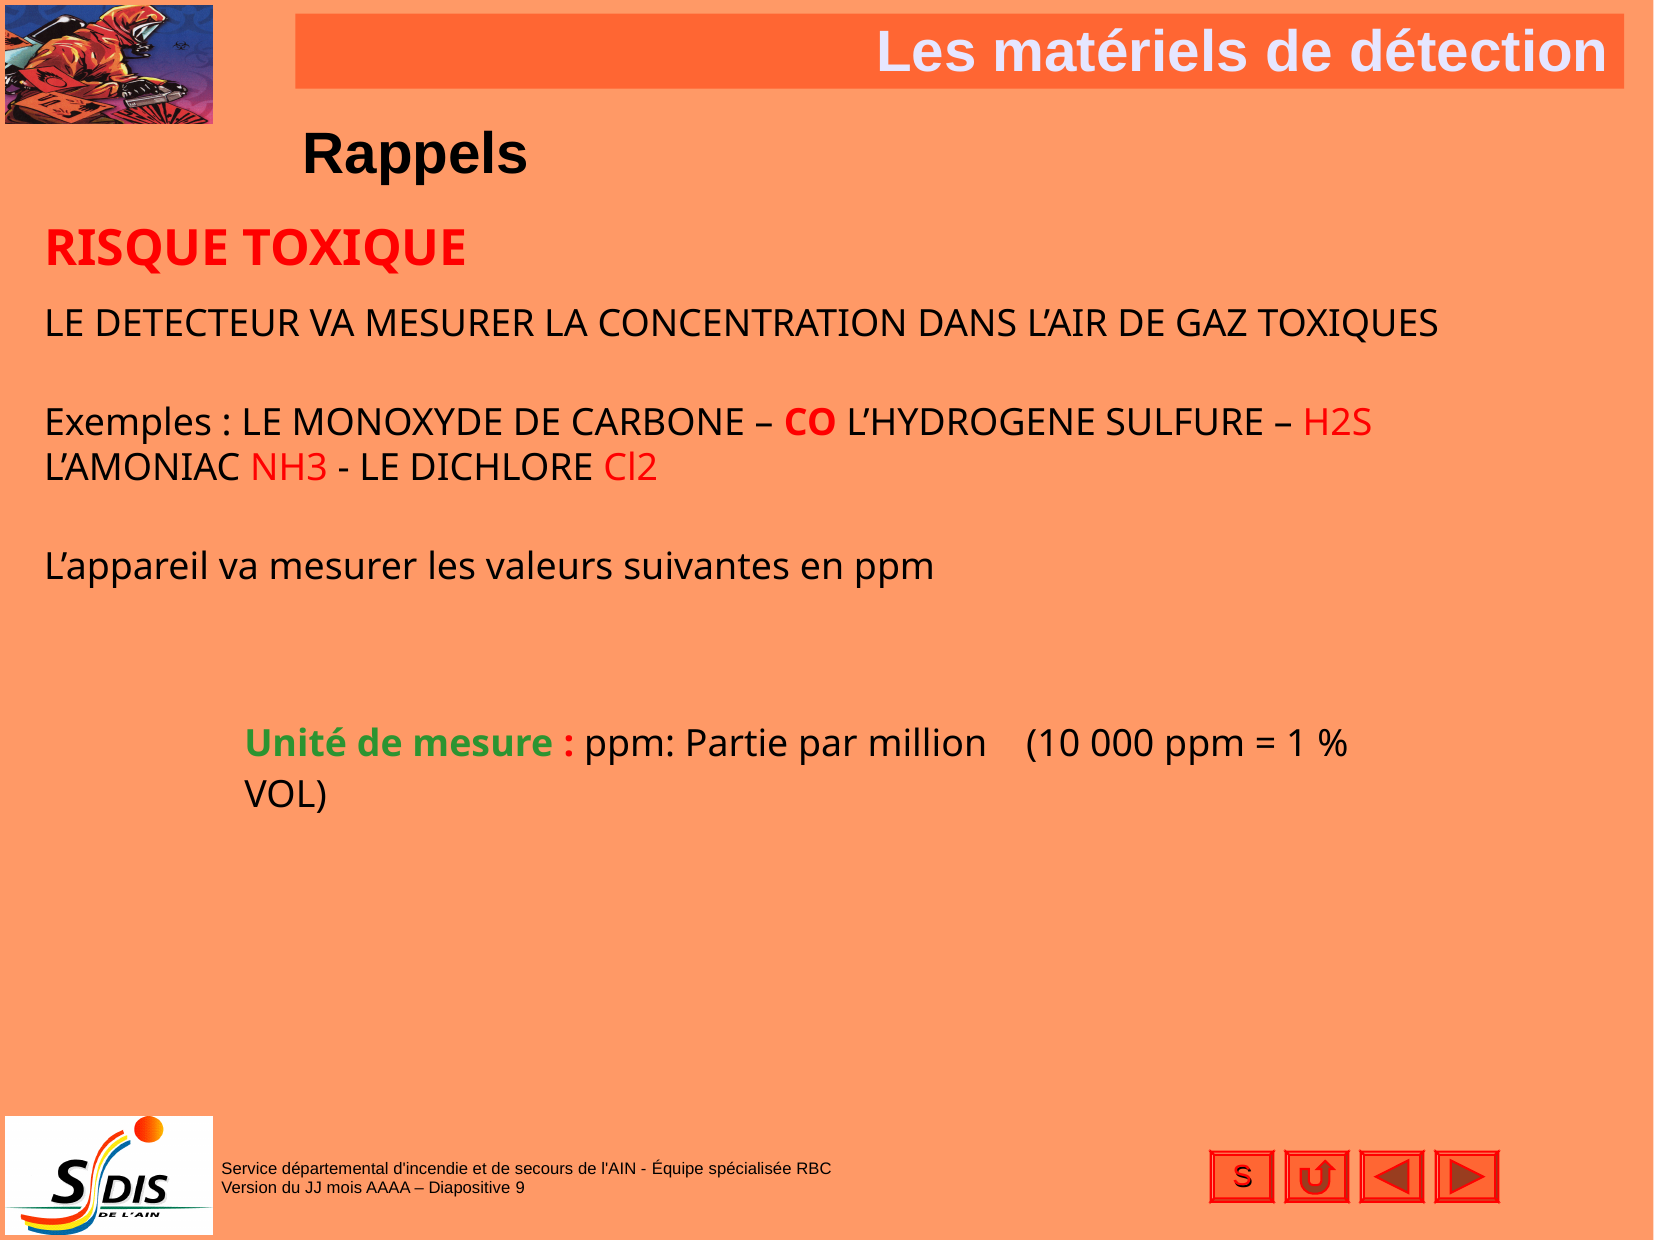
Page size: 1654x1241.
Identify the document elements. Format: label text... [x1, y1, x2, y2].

text_box Rappels [287, 112, 545, 193]
picture [5, 1116, 213, 1235]
text_box RISQUE TOXIQUE LE DETECTEUR VA MESURER LA CONCENTRATION DANS L’AIR DE GAZ TOXIQUES Exemples : LE MONOXYDE DE CARBONE – CO L’HYDROGENE SULFURE – H2S L’AMONIAC NH3 - LE DICHLORE Cl2 L’appareil va mesurer les valeurs suivantes en ppm [29, 208, 1459, 595]
picture [5, 5, 213, 124]
text_box Unité de mesure : ppm: Partie par million (10 000 ppm = 1 % VOL) [229, 708, 1418, 771]
text_box Les matériels de détection [295, 13, 1625, 89]
